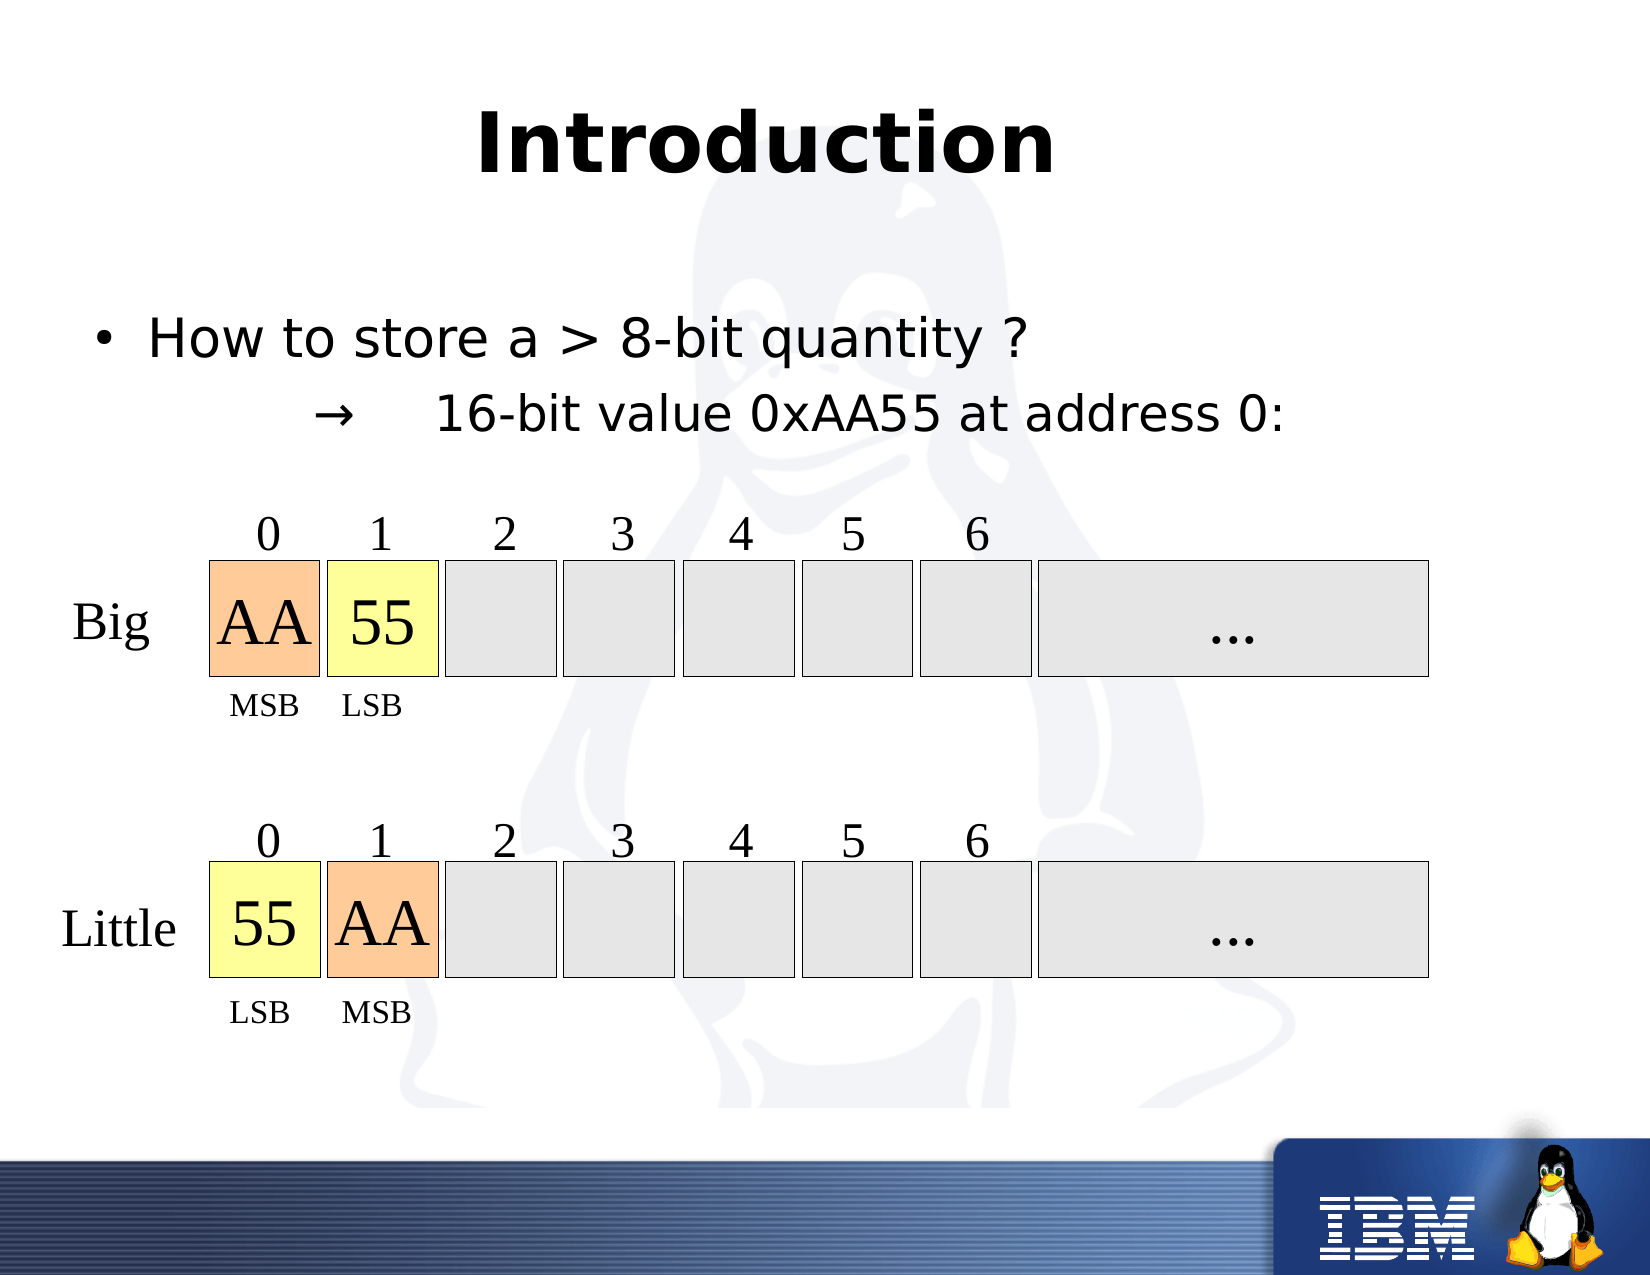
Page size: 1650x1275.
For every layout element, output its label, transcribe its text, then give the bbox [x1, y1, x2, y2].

text_box 0 [256, 501, 282, 557]
text_box [563, 861, 675, 978]
text_box 6 [964, 501, 990, 557]
text_box ... [1038, 861, 1429, 978]
text_box MSB [341, 990, 413, 1028]
text_box 4 [728, 501, 754, 557]
text_box ... [1038, 560, 1429, 677]
text_box 0 [256, 808, 282, 864]
text_box 1 [368, 808, 394, 864]
text_box [683, 861, 795, 978]
text_box 5 [840, 808, 866, 864]
text_box 2 [492, 808, 518, 864]
text_box 6 [964, 808, 990, 864]
text_box 1 [368, 501, 394, 557]
text_box 55 [327, 560, 439, 677]
text_box [920, 560, 1032, 677]
text_box [445, 861, 557, 978]
text_box [802, 861, 913, 978]
text_box 4 [728, 808, 754, 864]
text_box AA [327, 861, 439, 978]
list How to store a > 8-bit quantity ? → 16-bit value 0xAA55 at address 0: [76, 307, 1457, 1171]
text_box 5 [840, 501, 866, 557]
text_box [445, 560, 557, 677]
title Introduction [76, 76, 1457, 211]
text_box LSB [341, 683, 403, 721]
text_box [920, 861, 1032, 978]
text_box 3 [610, 501, 636, 557]
text_box [563, 560, 675, 677]
text_box [683, 560, 795, 677]
text_box 3 [610, 808, 636, 864]
text_box 2 [492, 501, 518, 557]
text_box Little [61, 893, 179, 954]
text_box MSB [229, 683, 300, 721]
text_box [802, 560, 913, 677]
text_box LSB [229, 990, 291, 1028]
text_box AA [209, 560, 320, 677]
text_box Big [72, 586, 152, 647]
text_box 55 [209, 861, 321, 978]
